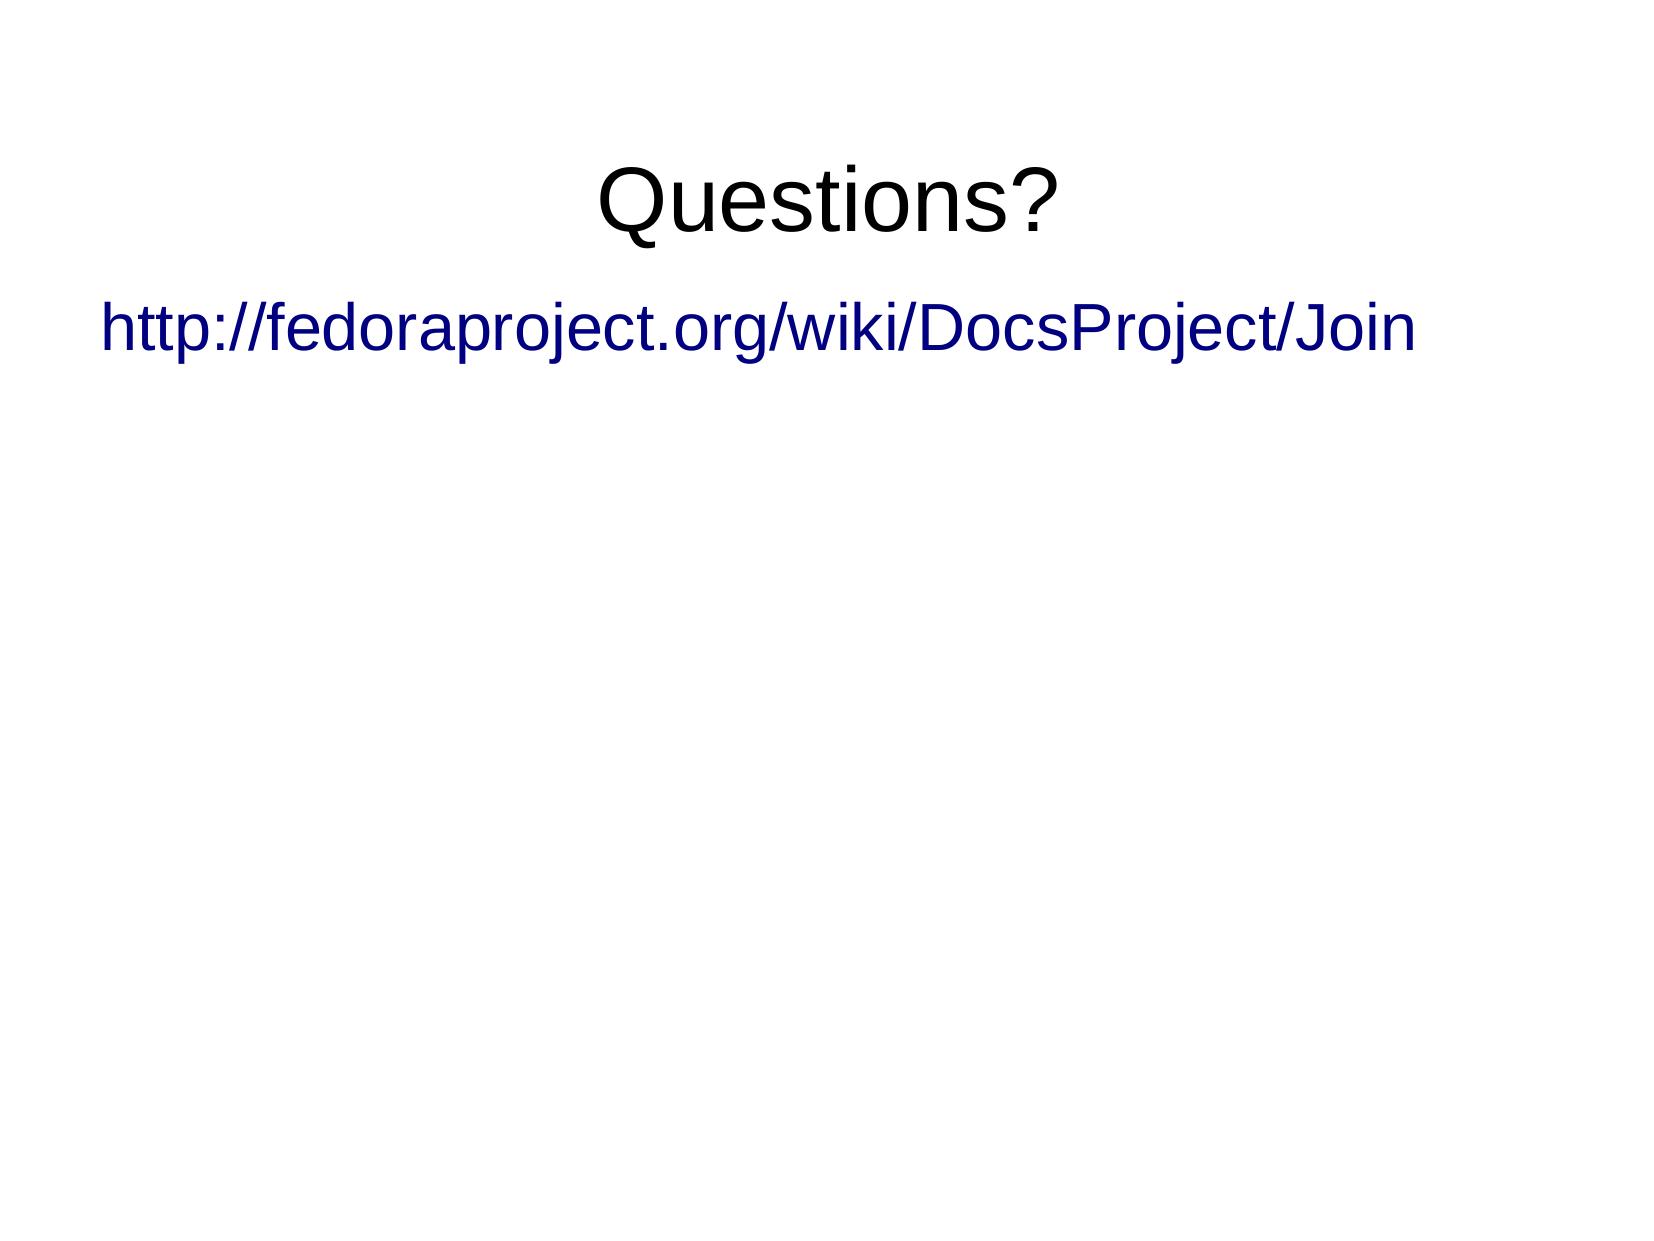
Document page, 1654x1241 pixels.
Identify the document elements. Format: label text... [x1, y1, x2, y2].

title Questions? [82, 96, 1576, 304]
list http://fedoraproject.org/wiki/DocsProject/Join [82, 290, 1571, 1109]
